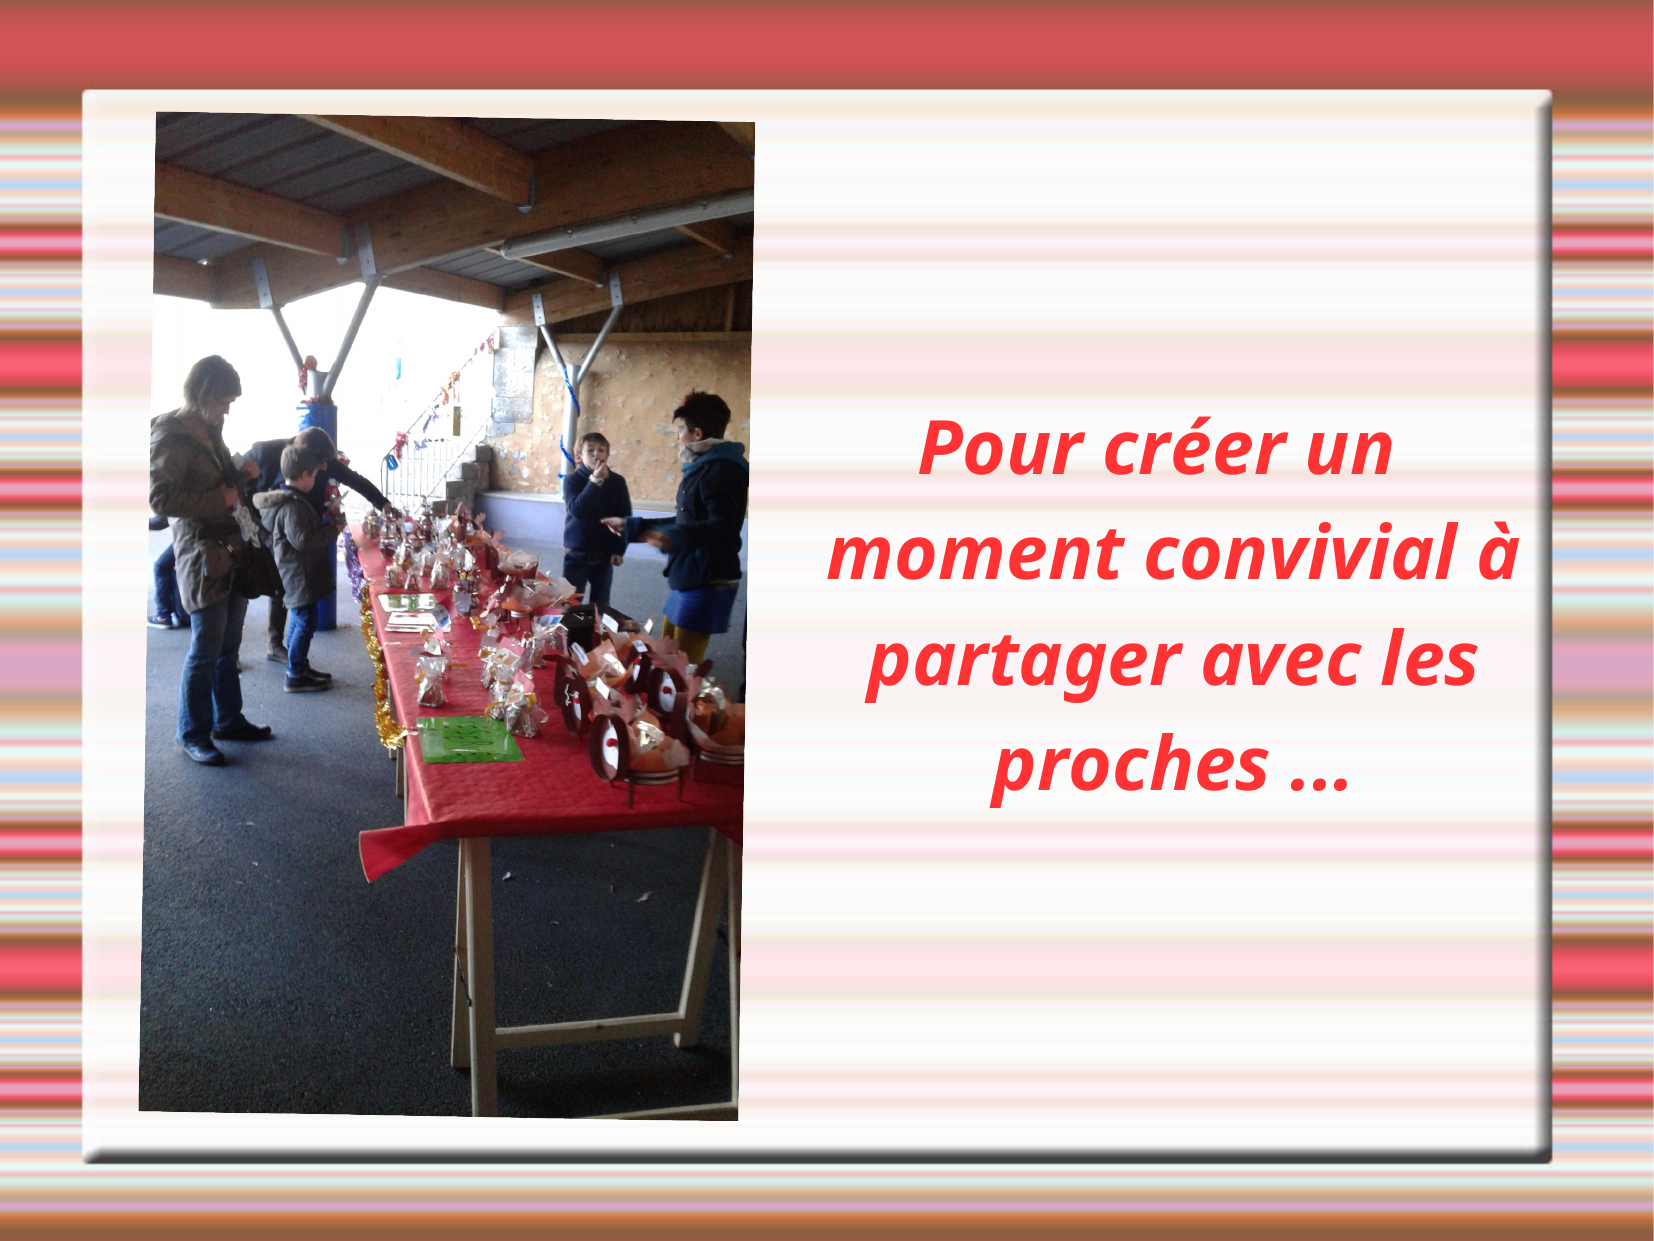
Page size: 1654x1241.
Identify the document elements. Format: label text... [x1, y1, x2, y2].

title Pour créer un moment convivial à partager avec les proches ... [779, 114, 1534, 1075]
picture [0, 0, 1654, 1241]
